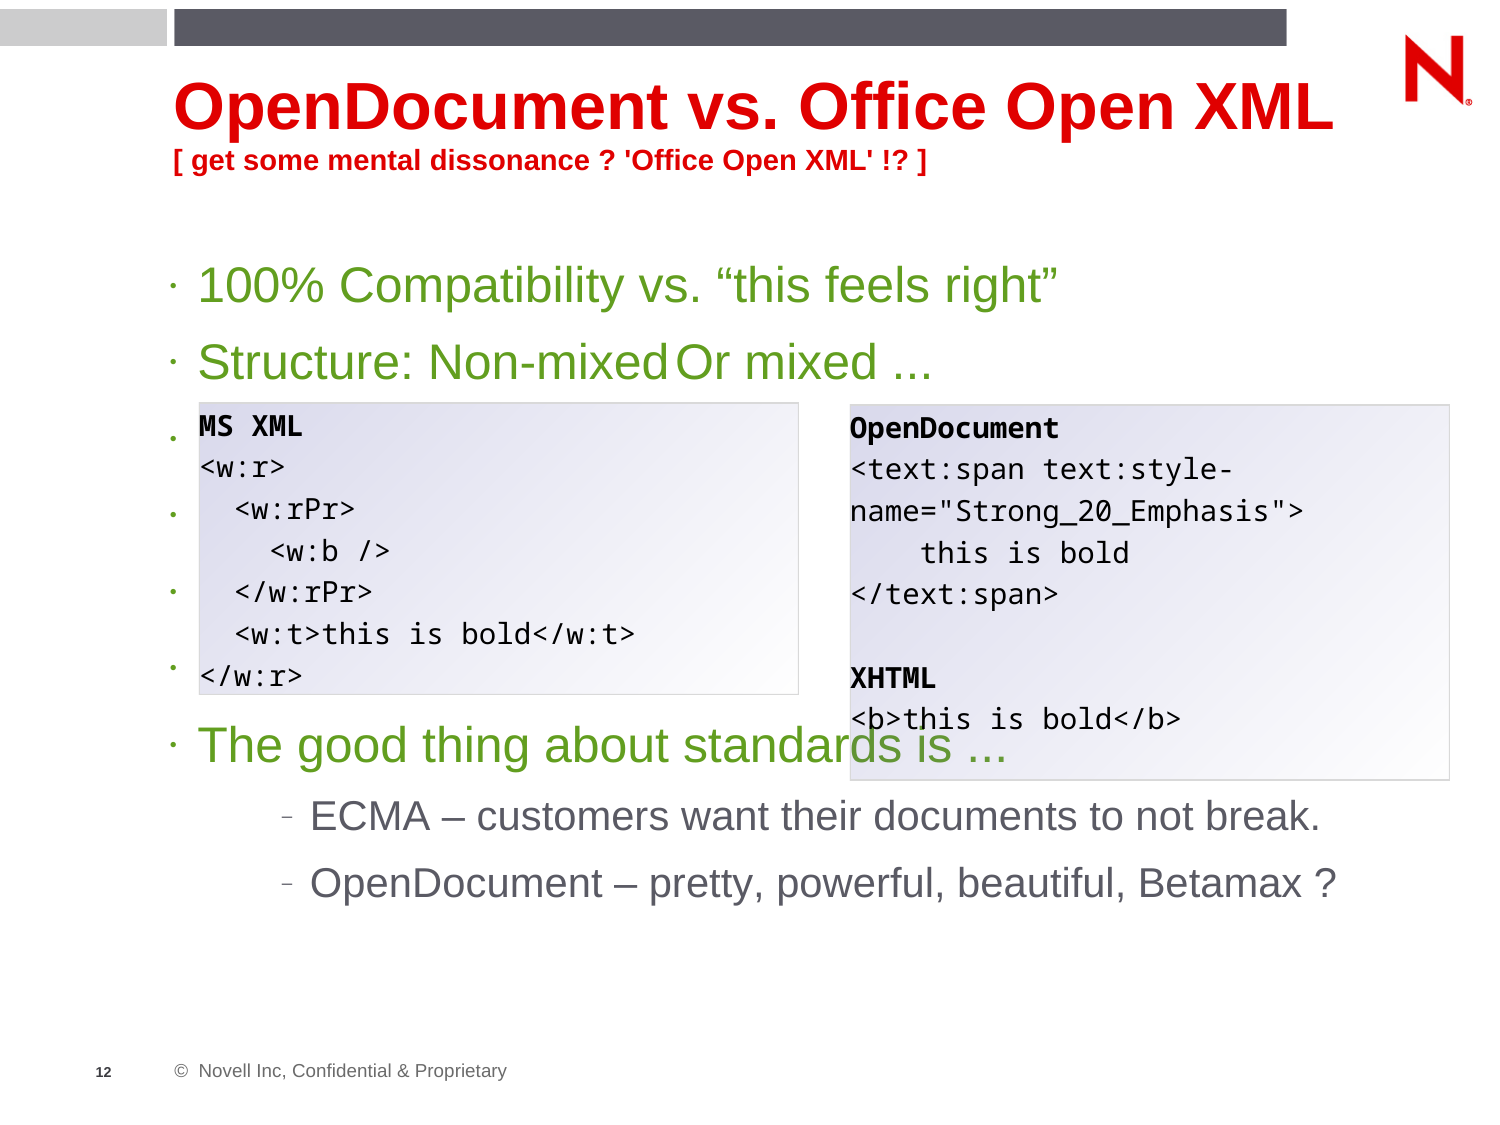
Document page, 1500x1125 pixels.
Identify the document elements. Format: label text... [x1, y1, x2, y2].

list 100% Compatibility vs. “this feels right” Structure: Non-mixed Or mixed ... The good thing about standards is ... ECMA – customers want their documents to not break. OpenDocument – pretty, powerful, beautiful, Betamax ? [169, 254, 1410, 986]
title OpenDocument vs. Office Open XML [ get some mental dissonance ? 'Office Open XML' !? ] [173, 41, 1395, 205]
text_box MS XML <w:r> <w:rPr> <w:b /> </w:rPr> <w:t>this is bold</w:t> </w:r> [198, 402, 799, 688]
text_box OpenDocument <text:span text:style-name="Strong_20_Emphasis"> this is bold </text:span> XHTML <b>this is bold</b> [849, 404, 1450, 715]
picture [1403, 32, 1473, 107]
